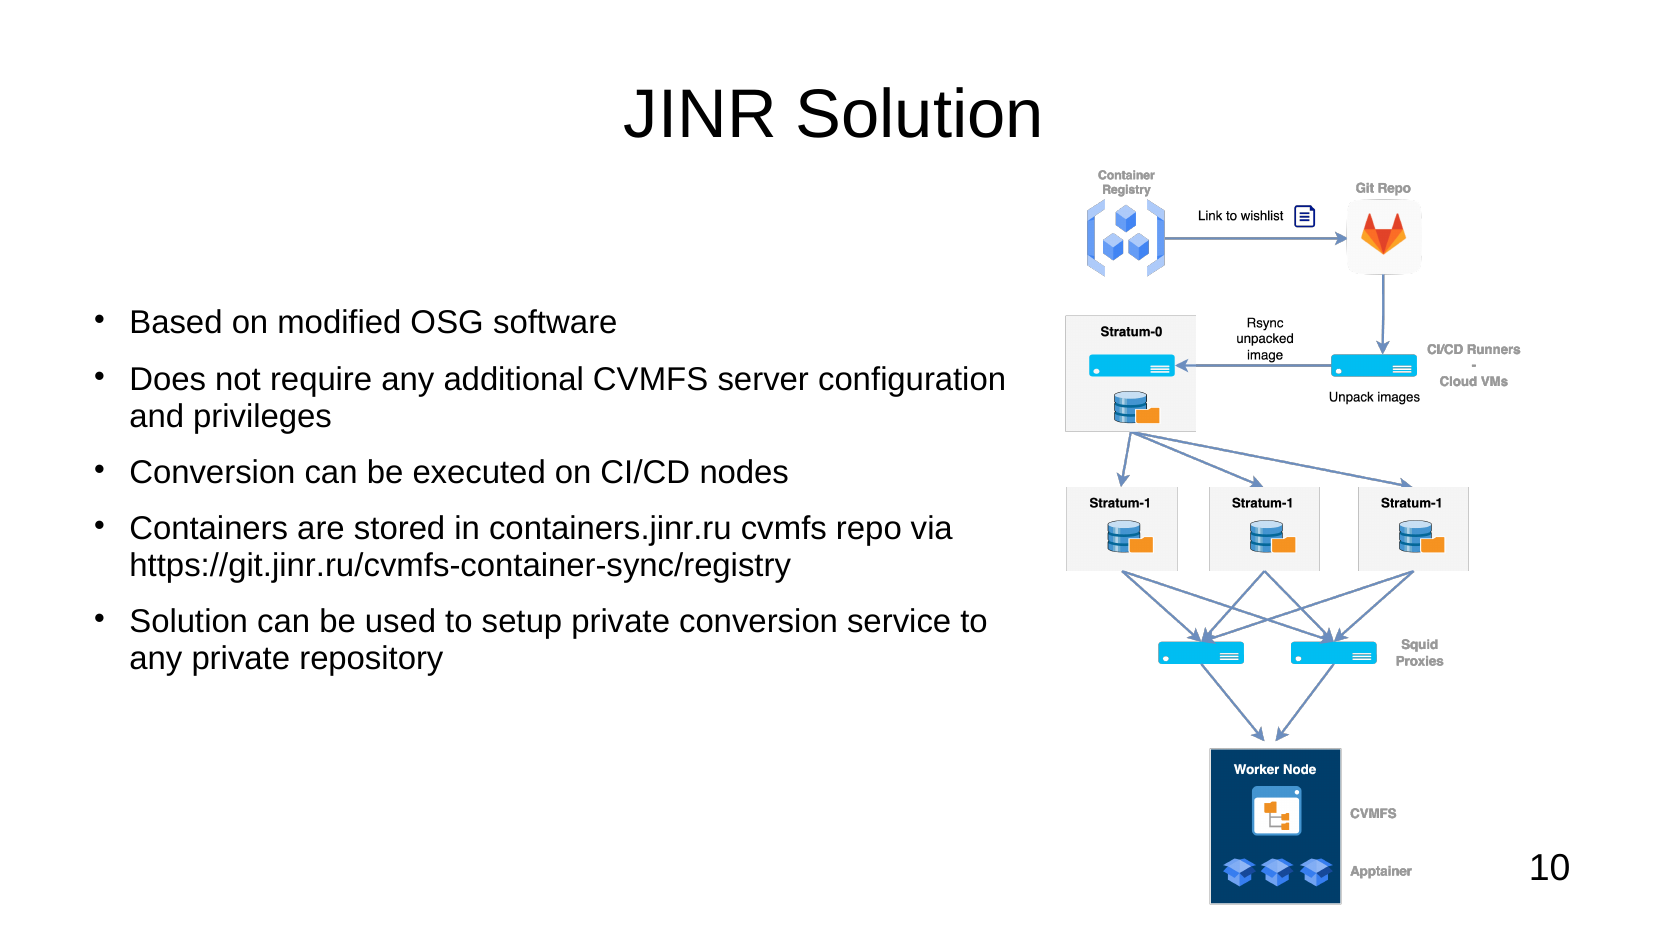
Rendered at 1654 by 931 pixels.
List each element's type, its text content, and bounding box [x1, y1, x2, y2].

title JINR Solution [90, 33, 1579, 189]
list Based on modified OSG software Does not require any additional CVMFS server configuration and privileges Conversion can be executed on CI/CD nodes Containers are stored in containers.jinr.ru cvmfs repo via https://git.jinr.ru/cvmfs-container-sync/registry Solution can be used to setup private conversion service to any private repository [82, 300, 1036, 679]
picture [1065, 167, 1530, 913]
